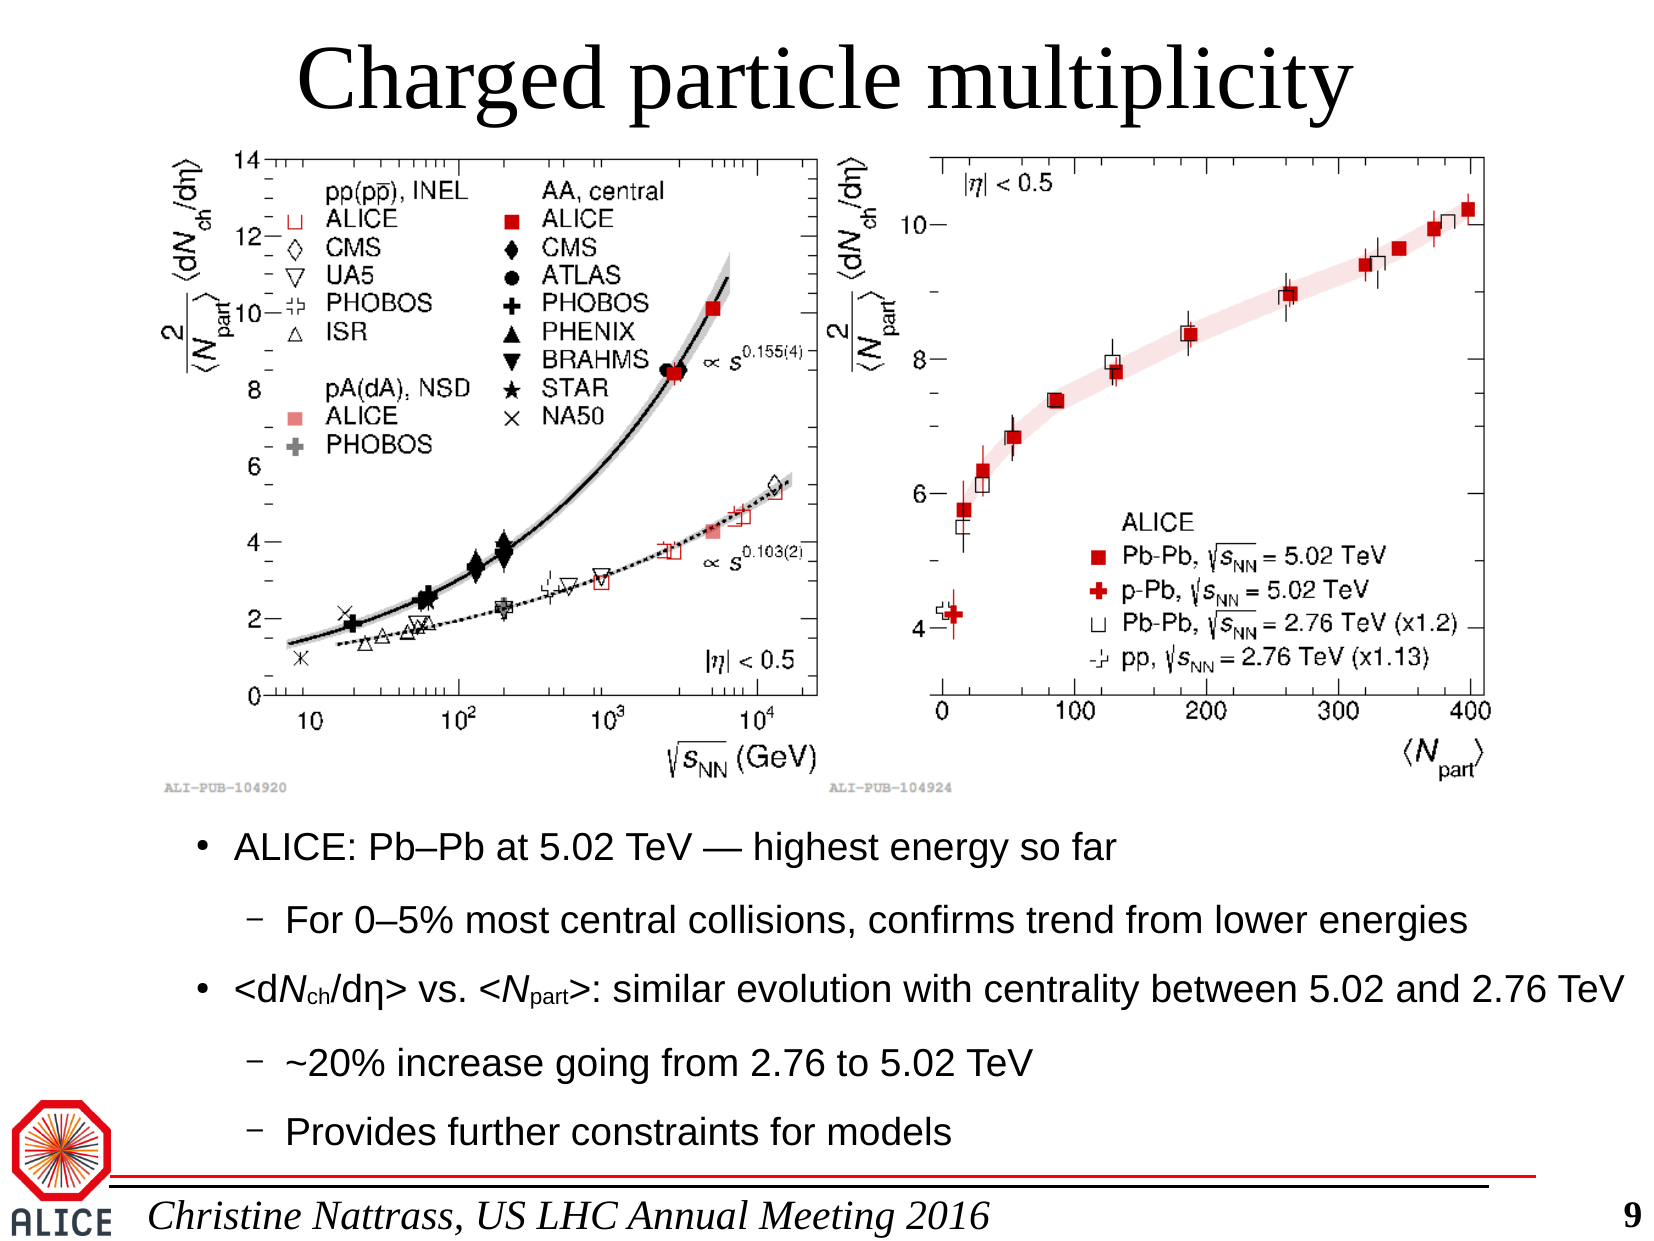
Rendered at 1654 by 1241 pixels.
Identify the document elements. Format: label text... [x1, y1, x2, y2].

title Charged particle multiplicity [82, 19, 1571, 136]
picture [11, 1100, 111, 1236]
list ALICE: Pb–Pb at 5.02 TeV — highest energy so far For 0–5% most central collisions, confirms trend from lower energies <dNch/dη> vs. <Npart>: similar evolution with centrality between 5.02 and 2.76 TeV ~20% increase going from 2.76 to 5.02 TeV Provides further constraints for models [183, 816, 1639, 1181]
picture [161, 149, 1493, 796]
